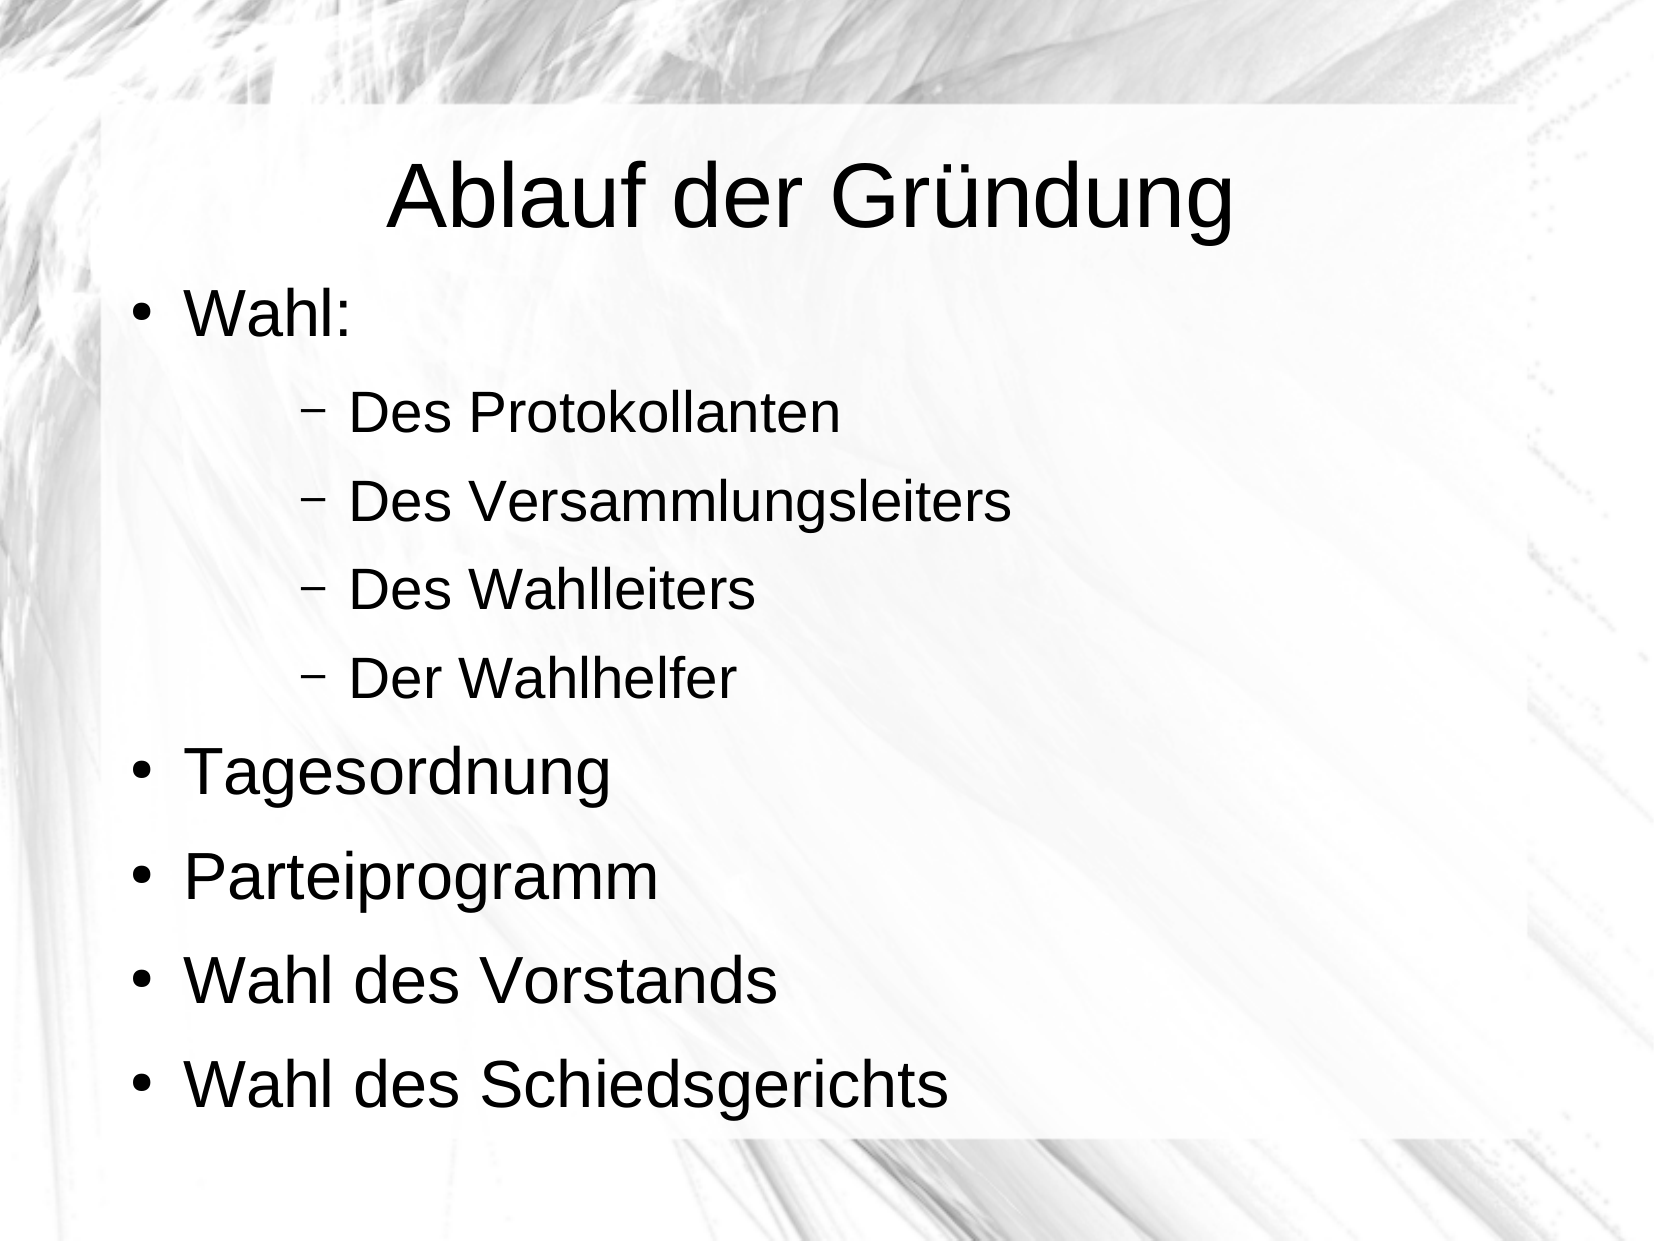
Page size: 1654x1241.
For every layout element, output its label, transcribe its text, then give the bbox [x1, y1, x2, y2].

picture [0, 0, 1654, 1241]
list Wahl: Des Protokollanten Des Versammlungsleiters Des Wahlleiters Der Wahlhelfer Tagesordnung Parteiprogramm Wahl des Vorstands Wahl des Schiedsgerichts [112, 275, 1565, 1123]
title Ablauf der Gründung [118, 119, 1506, 273]
